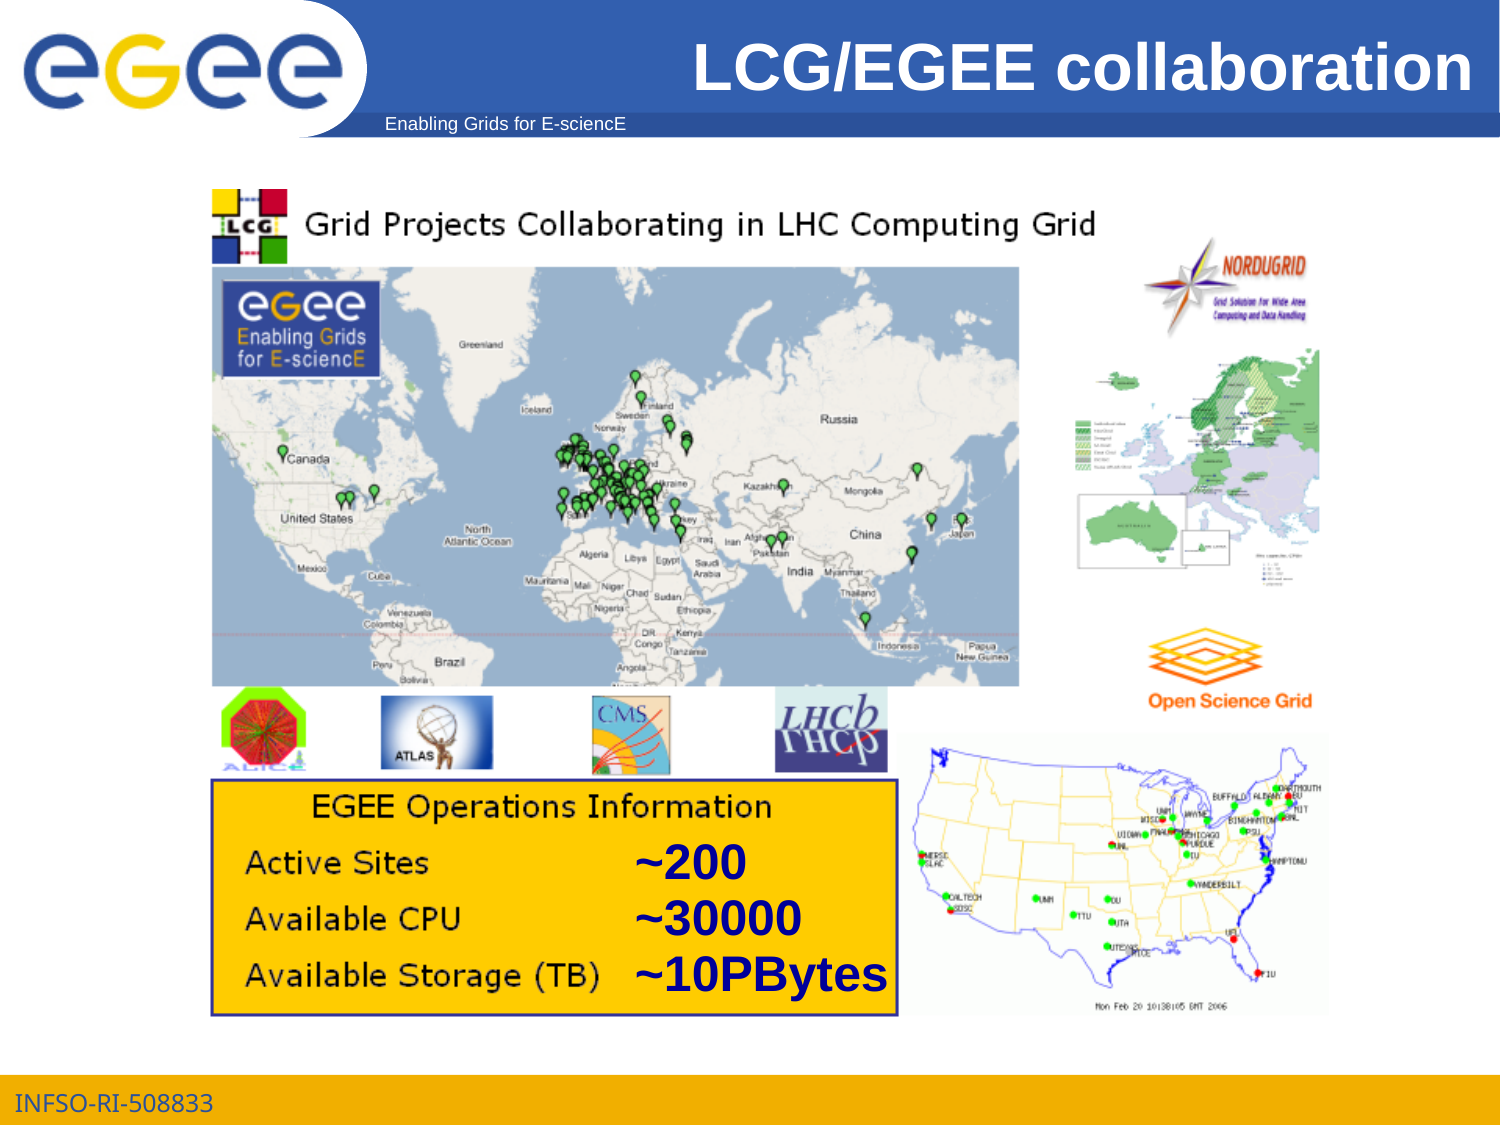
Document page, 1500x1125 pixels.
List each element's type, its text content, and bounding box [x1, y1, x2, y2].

picture [18, 30, 349, 112]
title LCG/EGEE collaboration [369, 0, 1475, 195]
text_box ~200 ~30000 ~10PBytes [620, 826, 916, 1023]
picture [203, 189, 1329, 1034]
